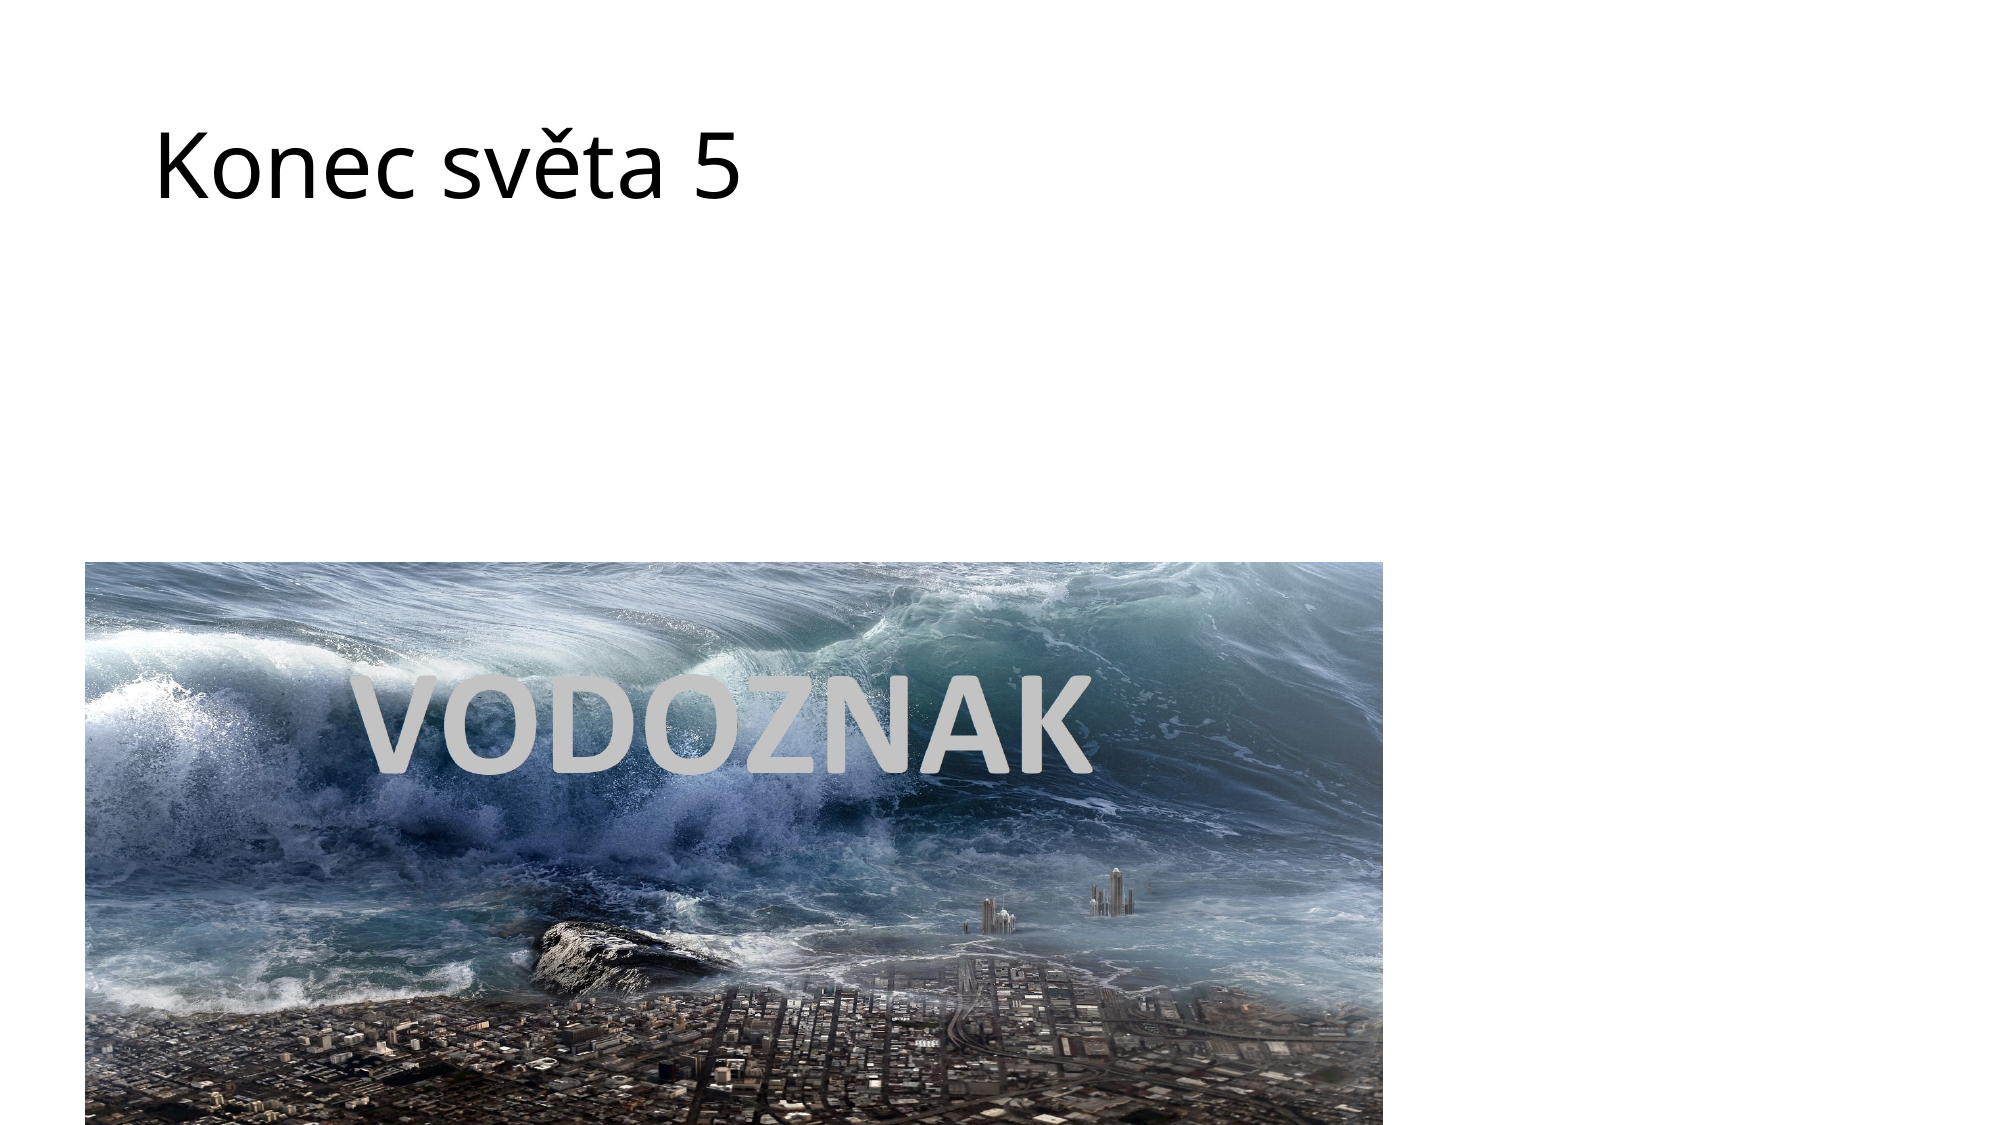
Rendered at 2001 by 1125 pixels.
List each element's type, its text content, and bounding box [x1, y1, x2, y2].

picture [85, 562, 1383, 1125]
title Konec světa 5 [137, 59, 1863, 278]
